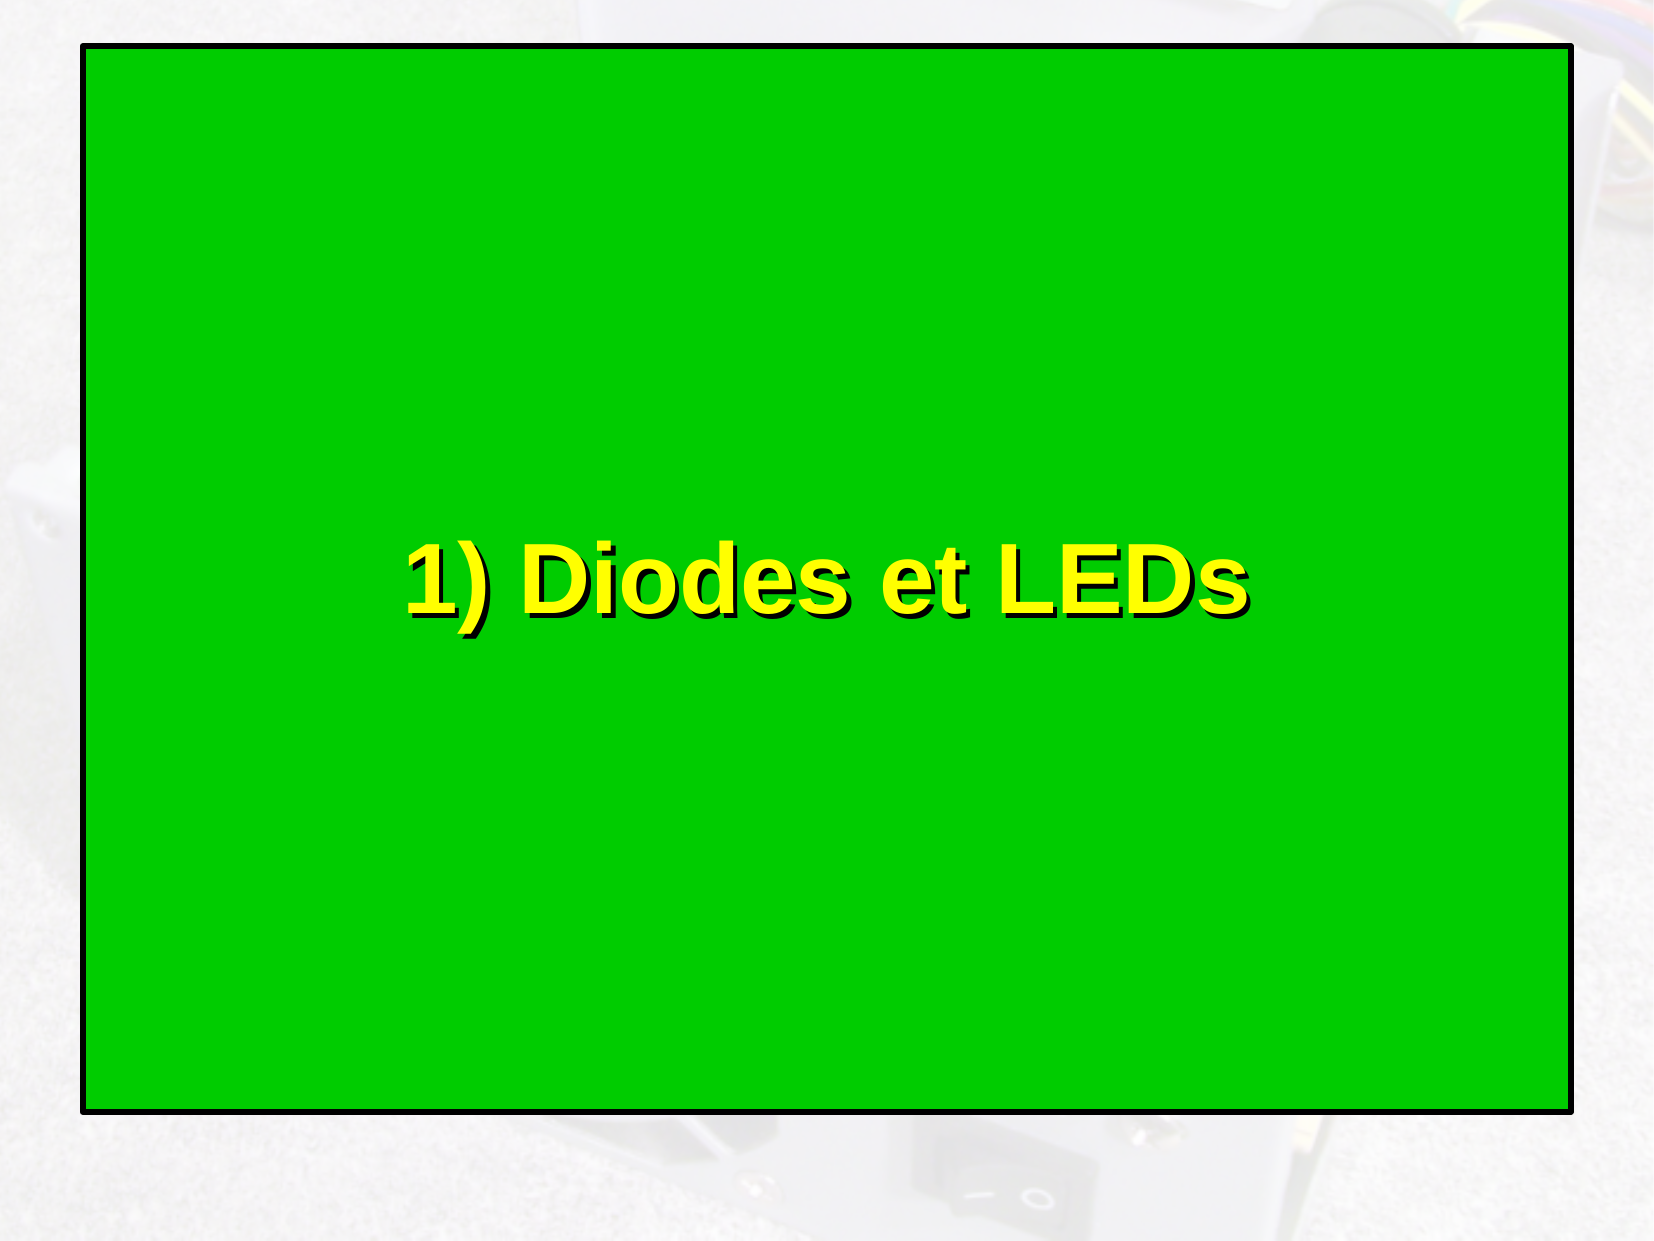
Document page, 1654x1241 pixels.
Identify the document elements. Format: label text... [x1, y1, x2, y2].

picture [0, 0, 1654, 1241]
subtitle 1) Diodes et LEDs [82, 46, 1571, 1112]
